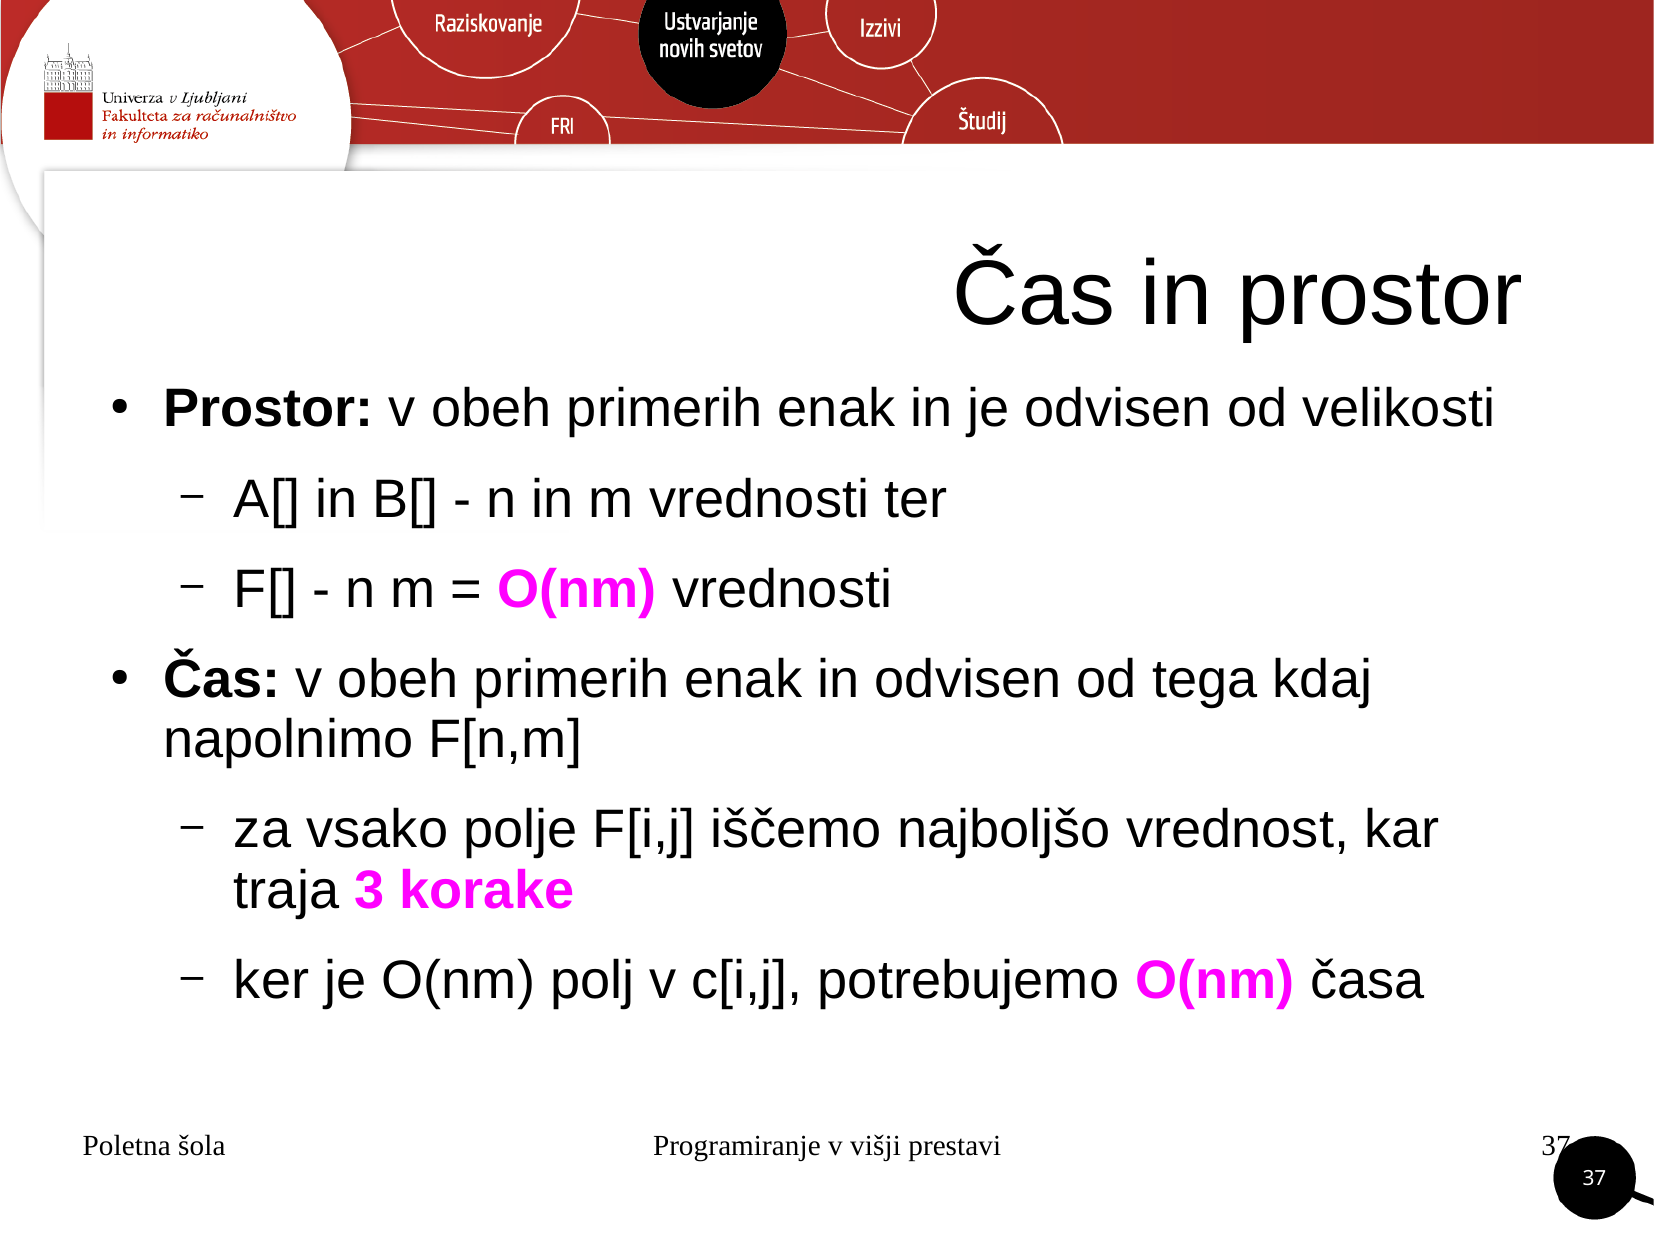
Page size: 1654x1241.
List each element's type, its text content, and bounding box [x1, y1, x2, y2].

title Čas in prostor [35, 188, 1524, 397]
text_box <številka> [1553, 1145, 1636, 1212]
picture [0, 0, 1654, 1241]
list Prostor: v obeh primerih enak in je odvisen od velikosti A[] in B[] - n in m vrednosti ter F[] - n m = O(nm) vrednosti Čas: v obeh primerih enak in odvisen od tega kdaj napolnimo F[n,m] za vsako polje F[i,j] iščemo najboljšo vrednost, kar traja 3 korake ker je O(nm) polj v c[i,j], potrebujemo O(nm) časa [92, 377, 1548, 1016]
